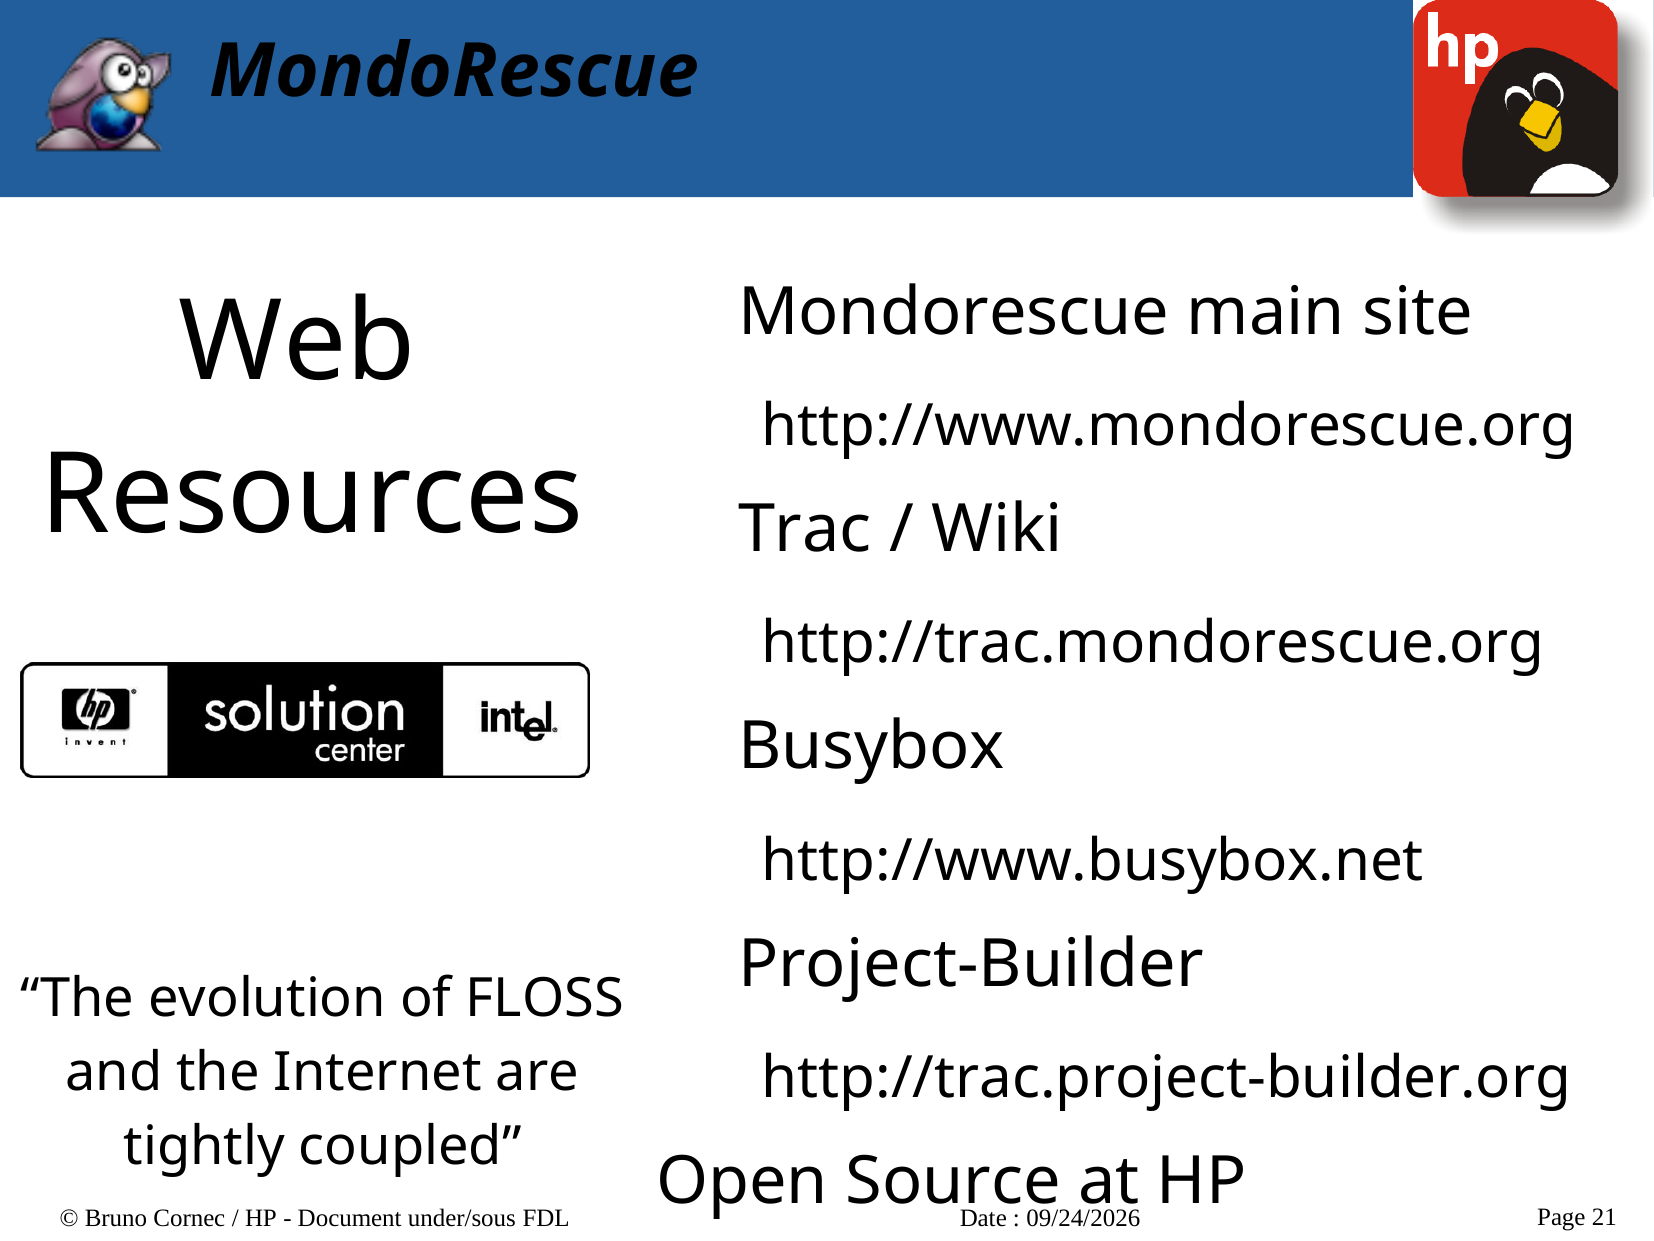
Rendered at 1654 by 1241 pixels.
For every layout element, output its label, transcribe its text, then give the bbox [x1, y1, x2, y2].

text_box Web Resources [40, 259, 595, 539]
picture [0, 0, 211, 199]
text_box “The evolution of FLOSS and the Internet are tightly coupled” [20, 958, 649, 1161]
picture [1413, 0, 1654, 235]
list Mondorescue main site http://www.mondorescue.org Trac / Wiki http://trac.mondorescue.org Busybox http://www.busybox.net Project-Builder http://trac.project-builder.org Open Source at HP http://opensource.hp.com [655, 263, 1654, 1241]
picture [20, 662, 590, 778]
